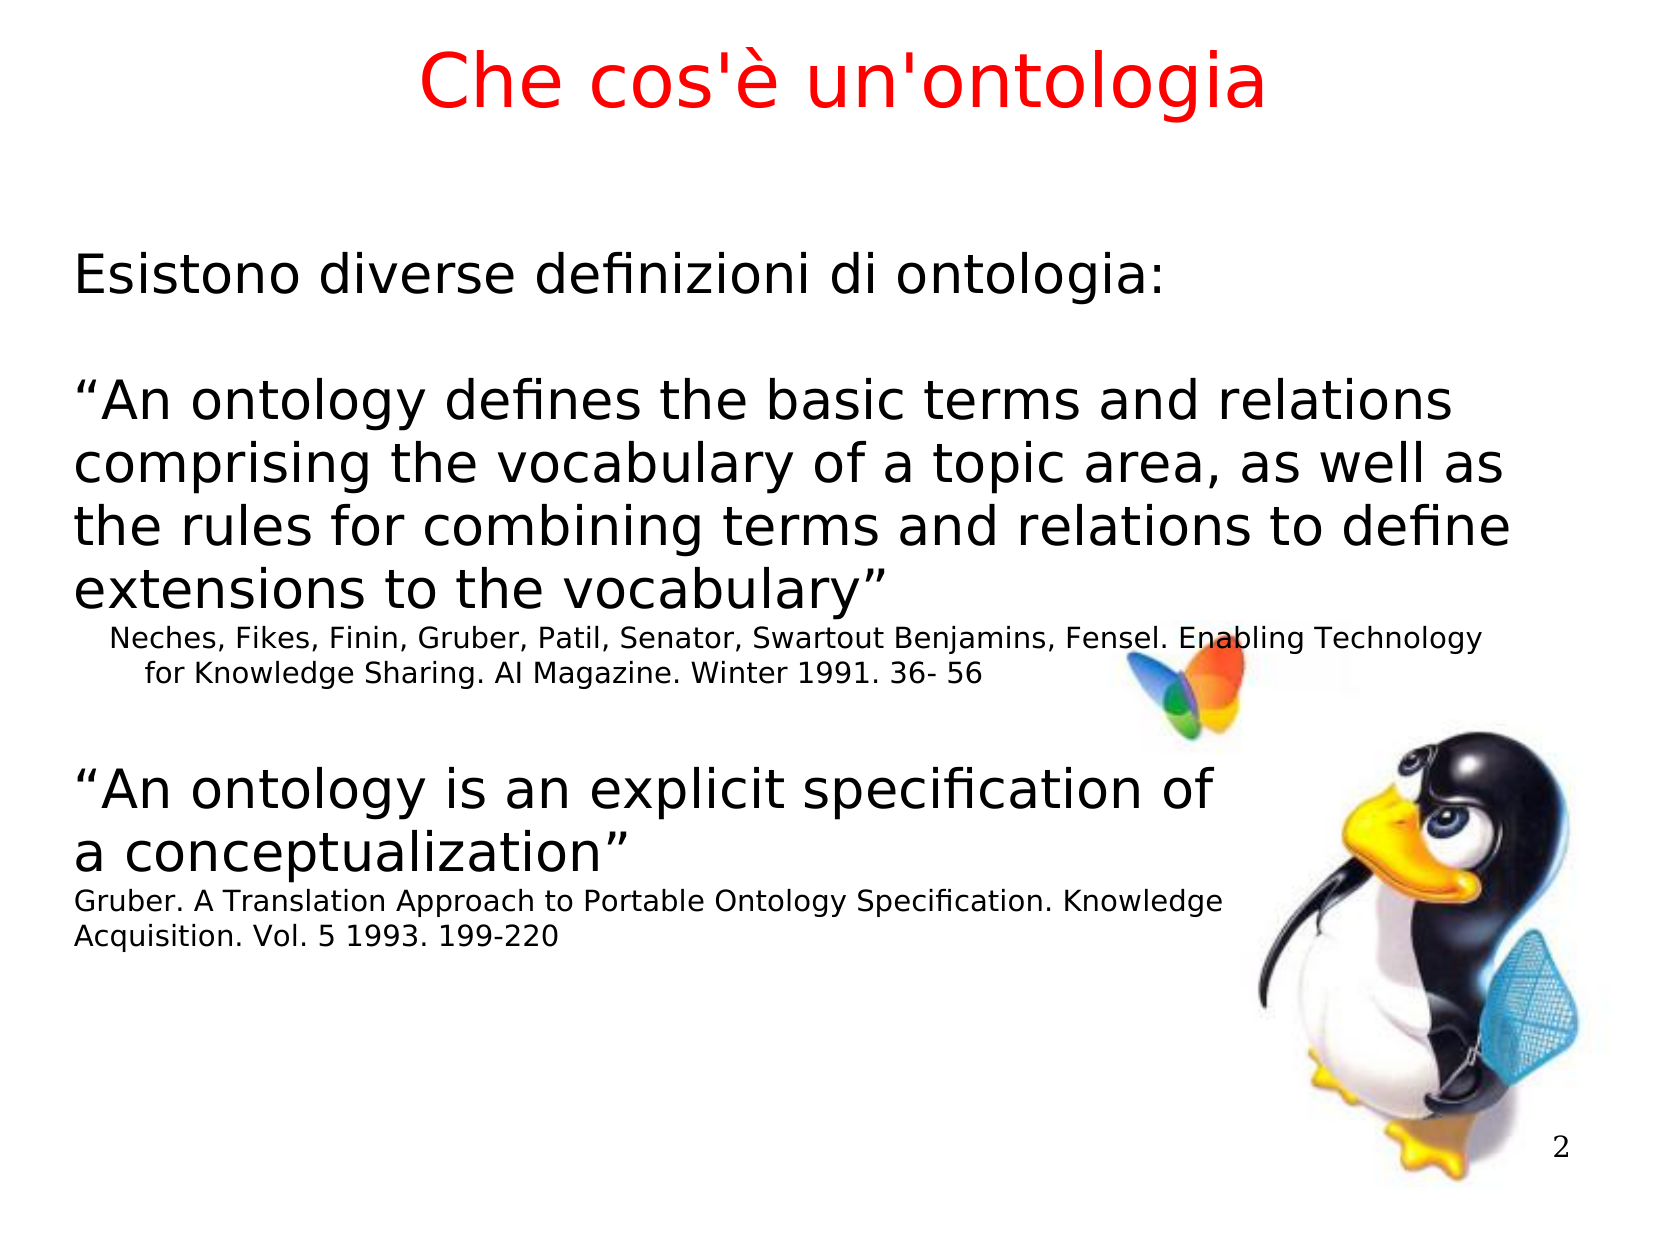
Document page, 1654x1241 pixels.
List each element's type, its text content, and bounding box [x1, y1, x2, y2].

text_box Esistono diverse definizioni di ontologia: “An ontology defines the basic terms and relations comprising the vocabulary of a topic area, as well as the rules for combining terms and relations to define extensions to the vocabulary” Neches, Fikes, Finin, Gruber, Patil, Senator, Swartout Benjamins, Fensel. Enabling Technology for Knowledge Sharing. AI Magazine. Winter 1991. 36- 56 “An ontology is an explicit specification of a conceptualization” Gruber. A Translation Approach to Portable Ontology Specification. Knowledge Acquisition. Vol. 5 1993. 199-220 [59, 236, 1536, 961]
title Che cos'è un'ontologia [82, 0, 1571, 179]
picture [708, 620, 1647, 1204]
